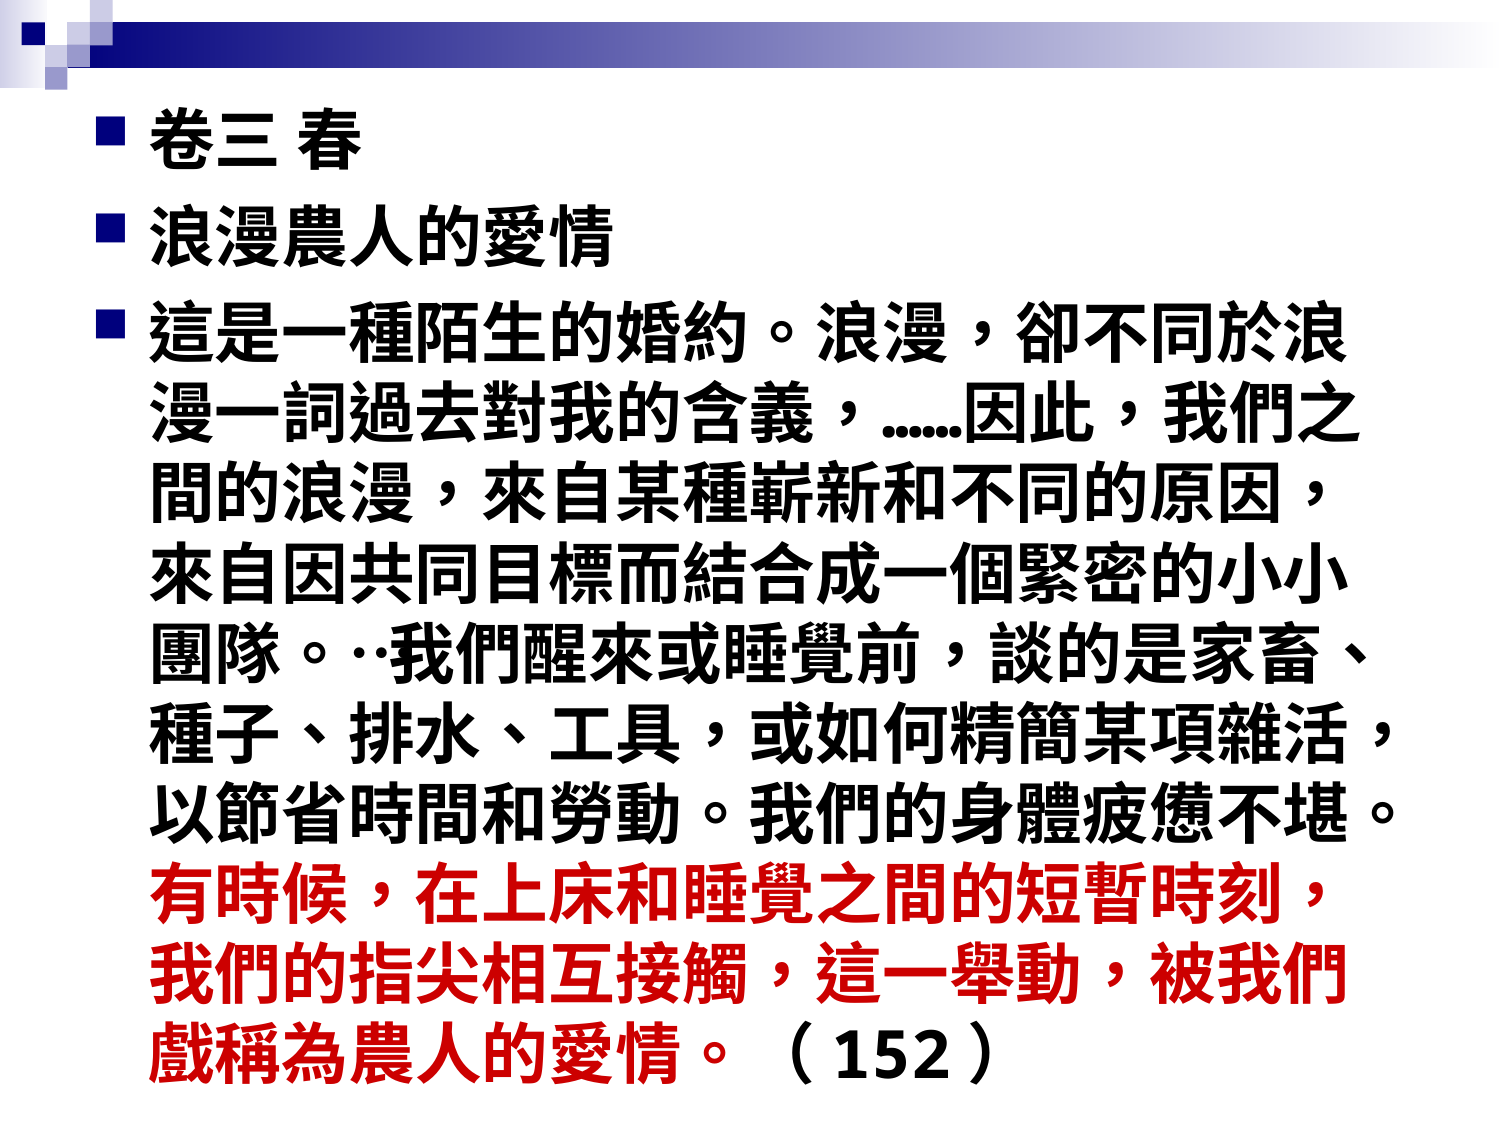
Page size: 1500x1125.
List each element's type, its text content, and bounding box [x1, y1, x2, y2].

list 卷三 春 浪漫農人的愛情 這是一種陌生的婚約。浪漫，卻不同於浪漫一詞過去對我的含義，……因此，我們之間的浪漫，來自某種嶄新和不同的原因，來自因共同目標而結合成一個緊密的小小團隊。…我們醒來或睡覺前，談的是家畜、種子、排水、工具，或如何精簡某項雜活，以節省時間和勞動。我們的身體疲憊不堪。有時候，在上床和睡覺之間的短暫時刻，我們的指尖相互接觸，這一舉動，被我們戲稱為農人的愛情。（152） [76, 90, 1427, 1125]
